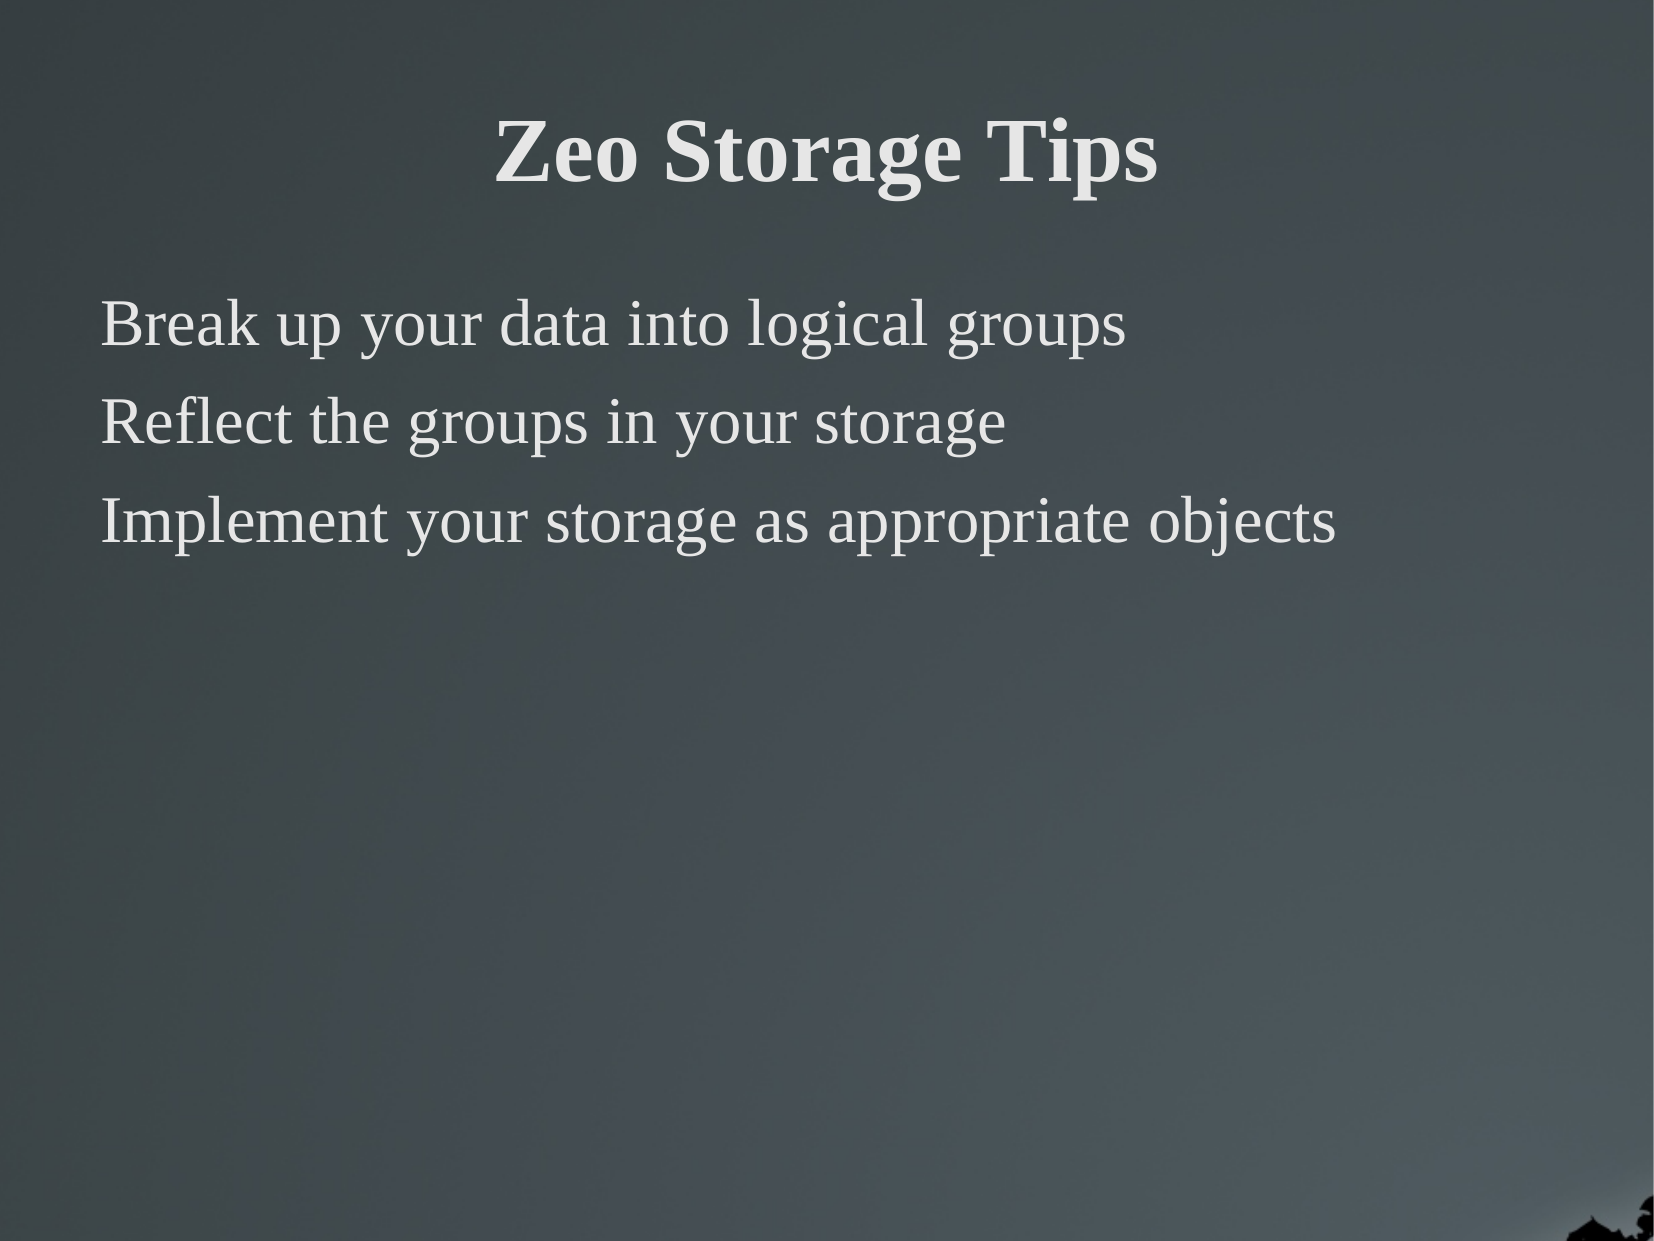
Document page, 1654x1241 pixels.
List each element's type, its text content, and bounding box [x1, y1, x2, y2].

picture [0, 0, 1654, 1241]
list Break up your data into logical groups Reflect the groups in your storage Implement your storage as appropriate objects [82, 290, 1571, 1094]
title Zeo Storage Tips [82, 49, 1571, 257]
